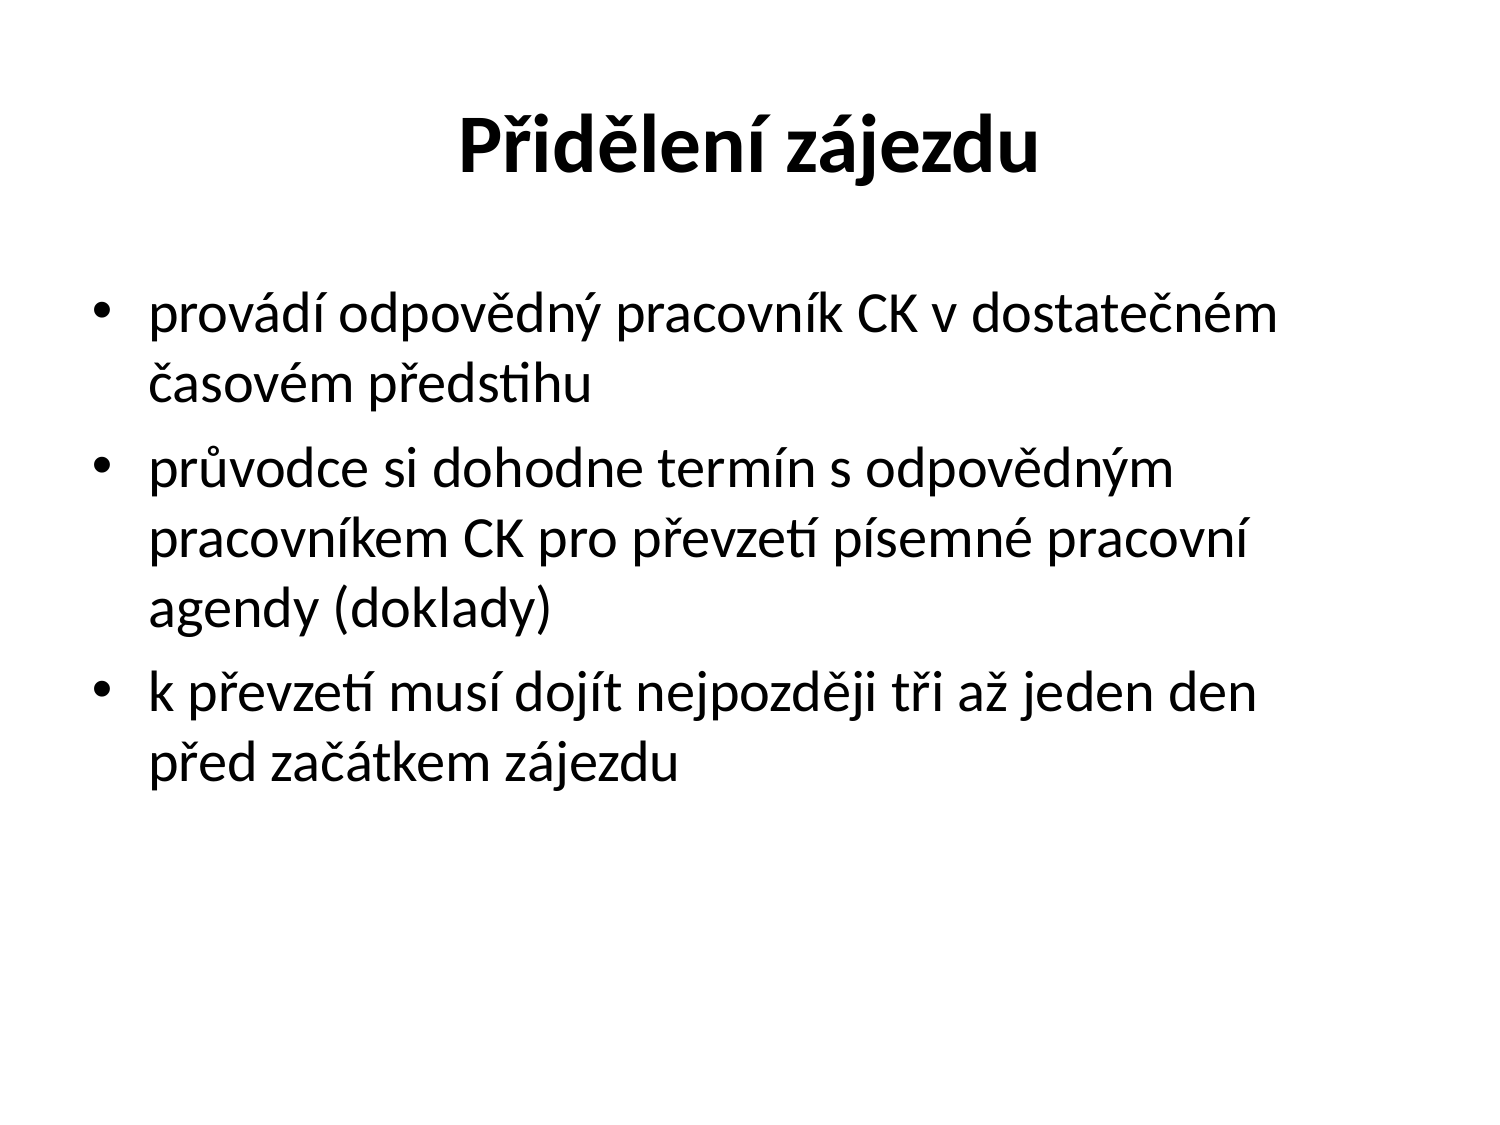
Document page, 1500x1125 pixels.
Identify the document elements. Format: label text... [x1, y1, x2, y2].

title Přidělení zájezdu [75, 45, 1426, 233]
list provádí odpovědný pracovník CK v dostatečném časovém předstihu průvodce si dohodne termín s odpovědným pracovníkem CK pro převzetí písemné pracovní agendy (doklady) k převzetí musí dojít nejpozději tři až jeden den před začátkem zájezdu [76, 267, 1427, 1010]
